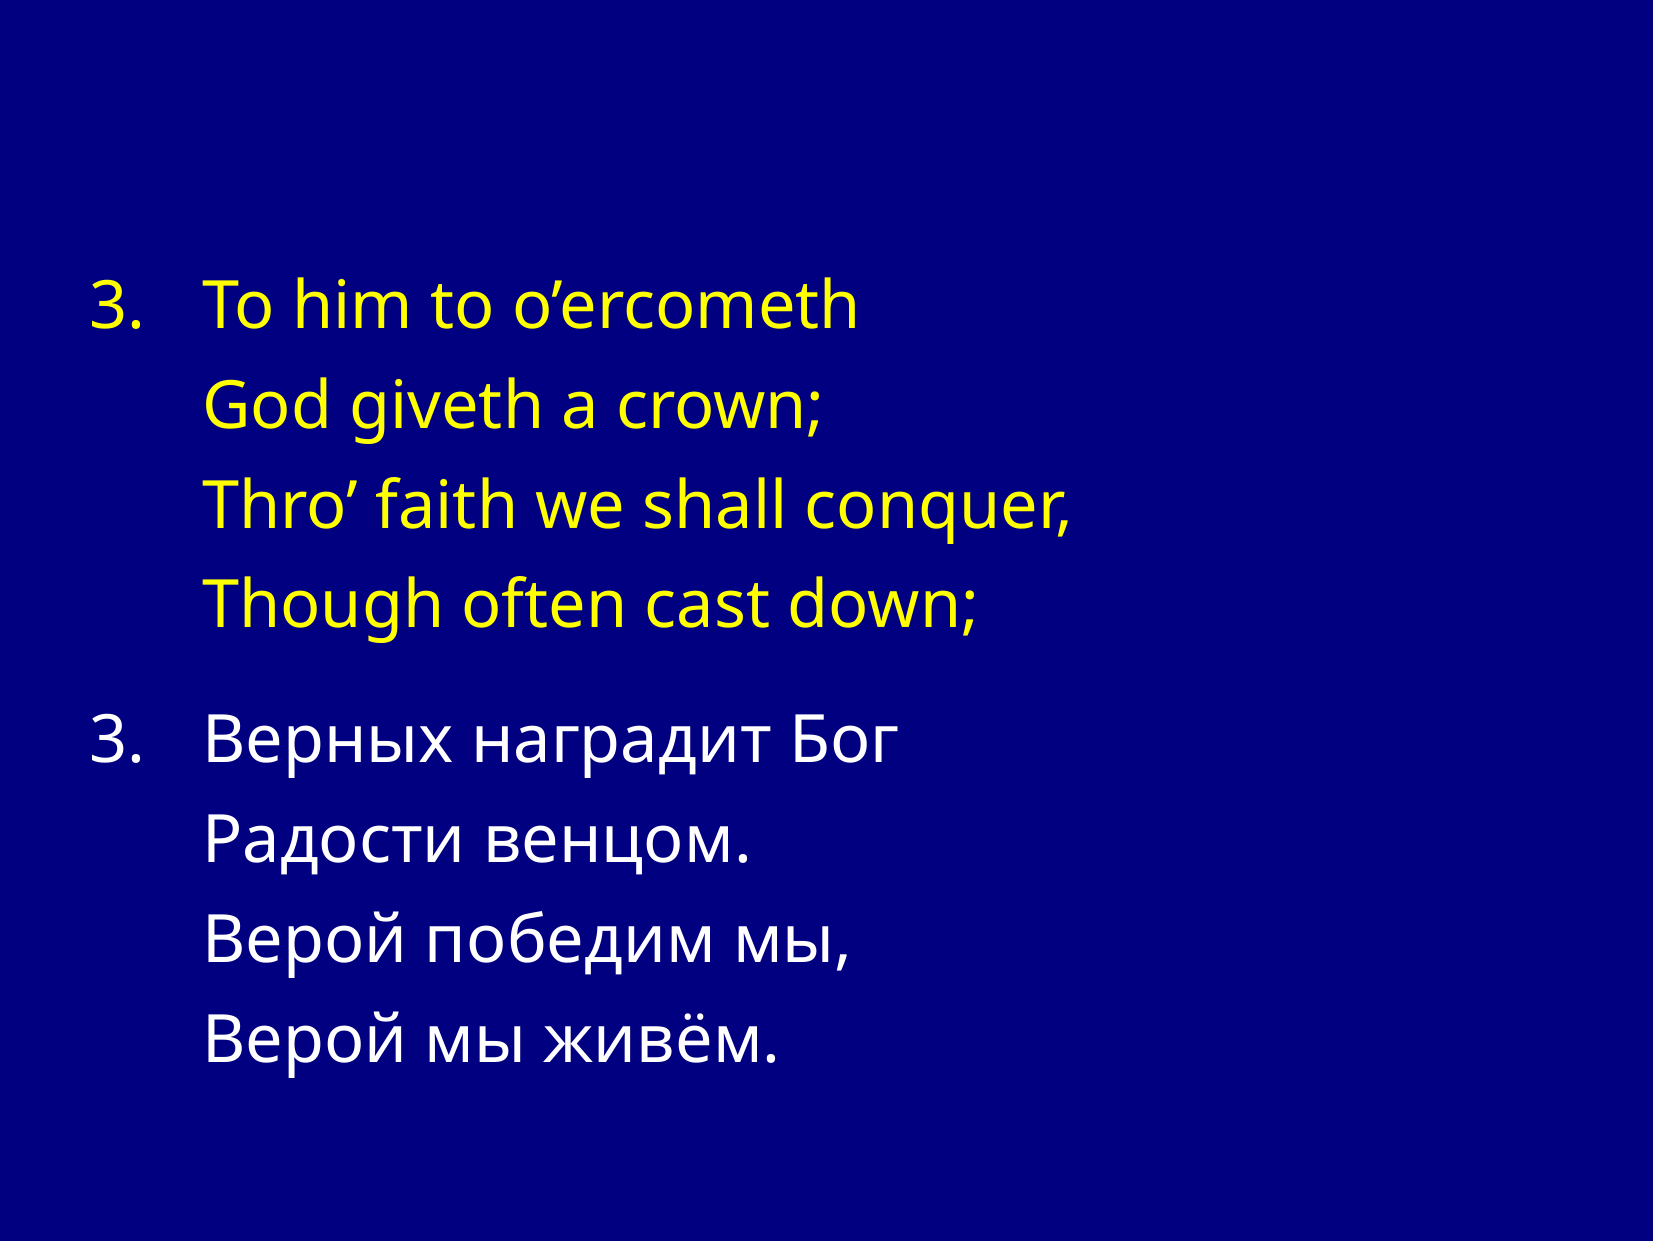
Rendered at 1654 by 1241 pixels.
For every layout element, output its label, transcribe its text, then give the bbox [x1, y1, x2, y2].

text_box 3. Верных наградит Бог Радости венцом. Верой победим мы, Верой мы живём. [75, 675, 1576, 1163]
text_box 3. To him to o’ercometh God giveth a crown; Thro’ faith we shall conquer, Though often cast down; [75, 150, 1576, 638]
